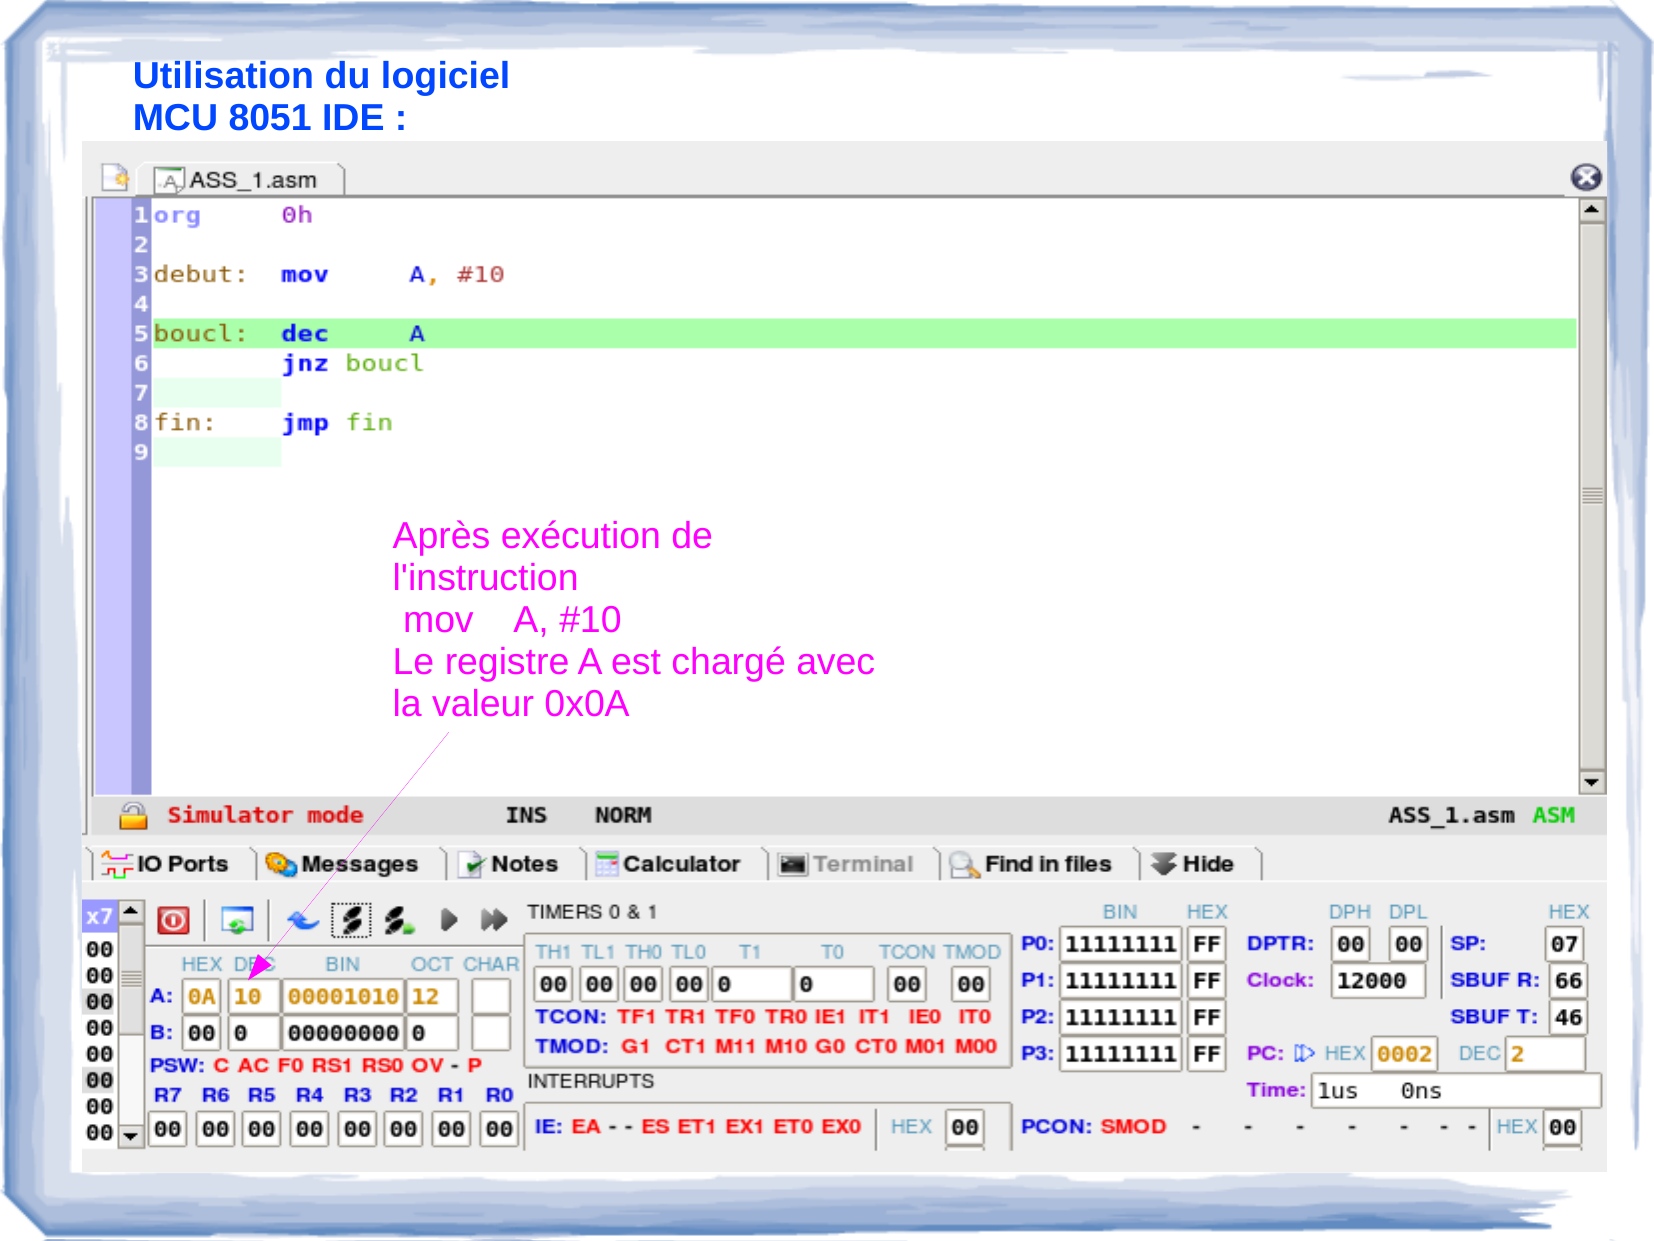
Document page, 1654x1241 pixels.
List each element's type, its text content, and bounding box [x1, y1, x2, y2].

text_box Après exécution de l'instruction mov A, #10 Le registre A est chargé avec la valeur 0x0A [377, 507, 922, 733]
picture [0, 0, 1654, 1241]
text_box Utilisation du logiciel MCU 8051 IDE : [118, 47, 792, 141]
